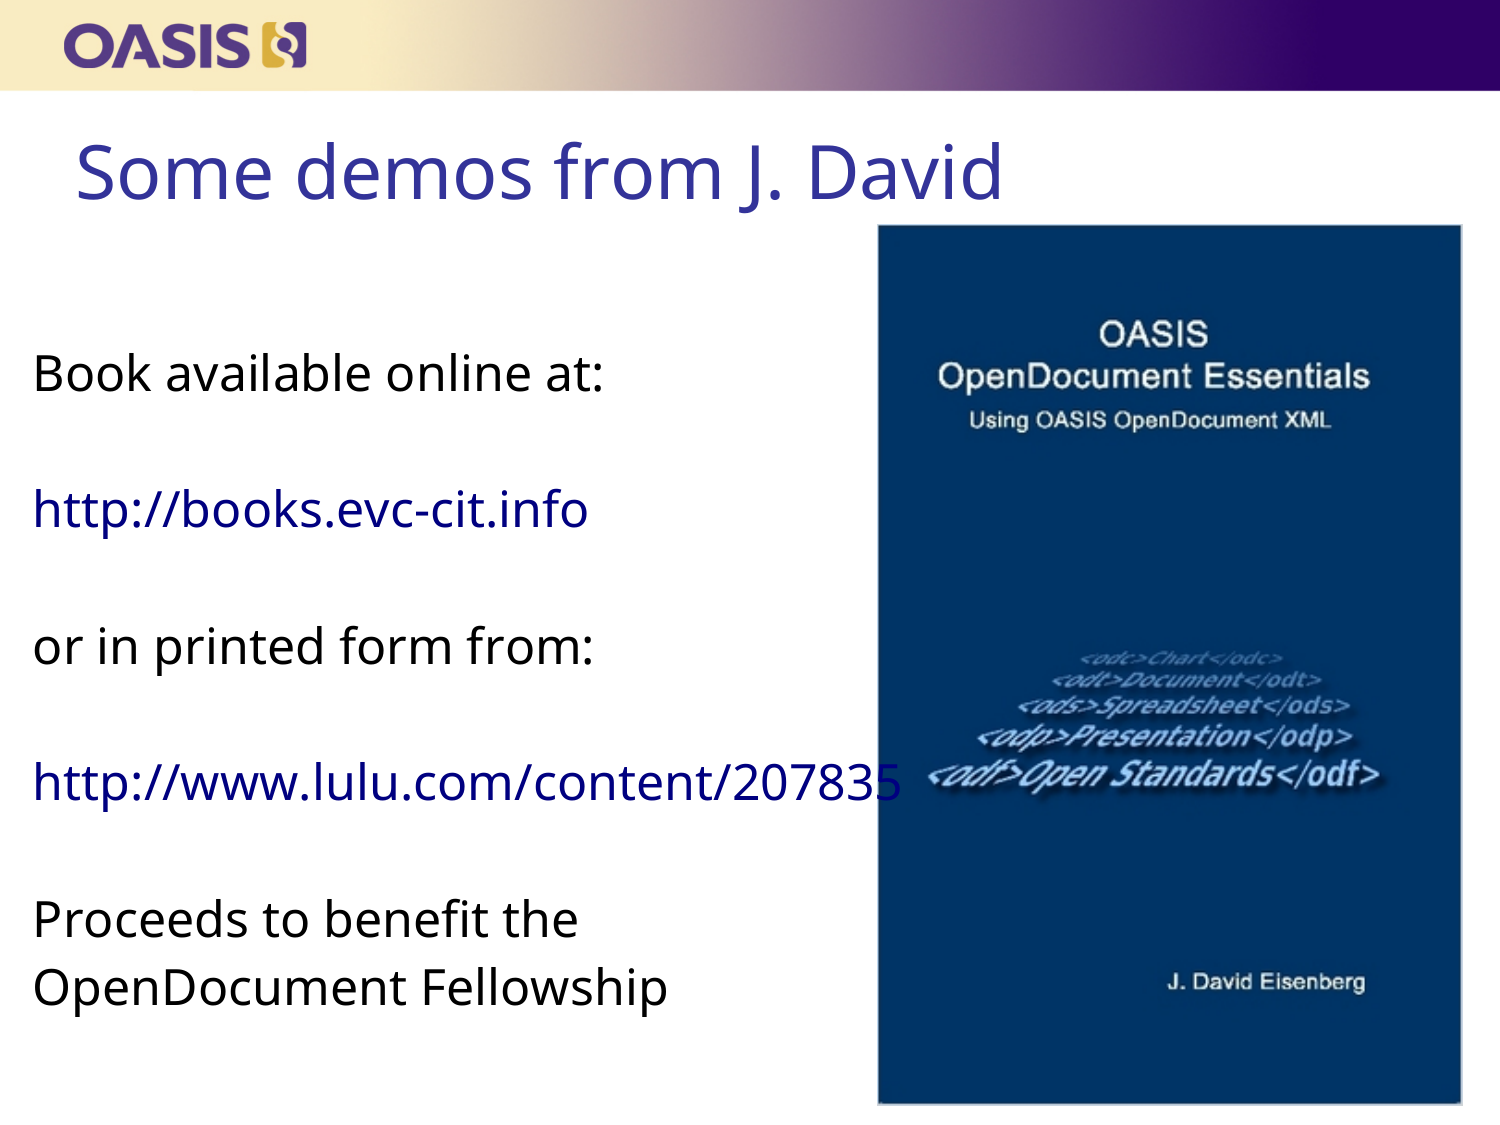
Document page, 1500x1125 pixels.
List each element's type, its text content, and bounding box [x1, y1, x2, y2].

title Some demos from J. David [75, 121, 1438, 228]
text_box Book available online at: http://books.evc-cit.info or in printed form from: http://www.lulu.com/content/207835 Proceeds to benefit the OpenDocument Fellowship [32, 337, 826, 896]
picture [0, 0, 1500, 1125]
